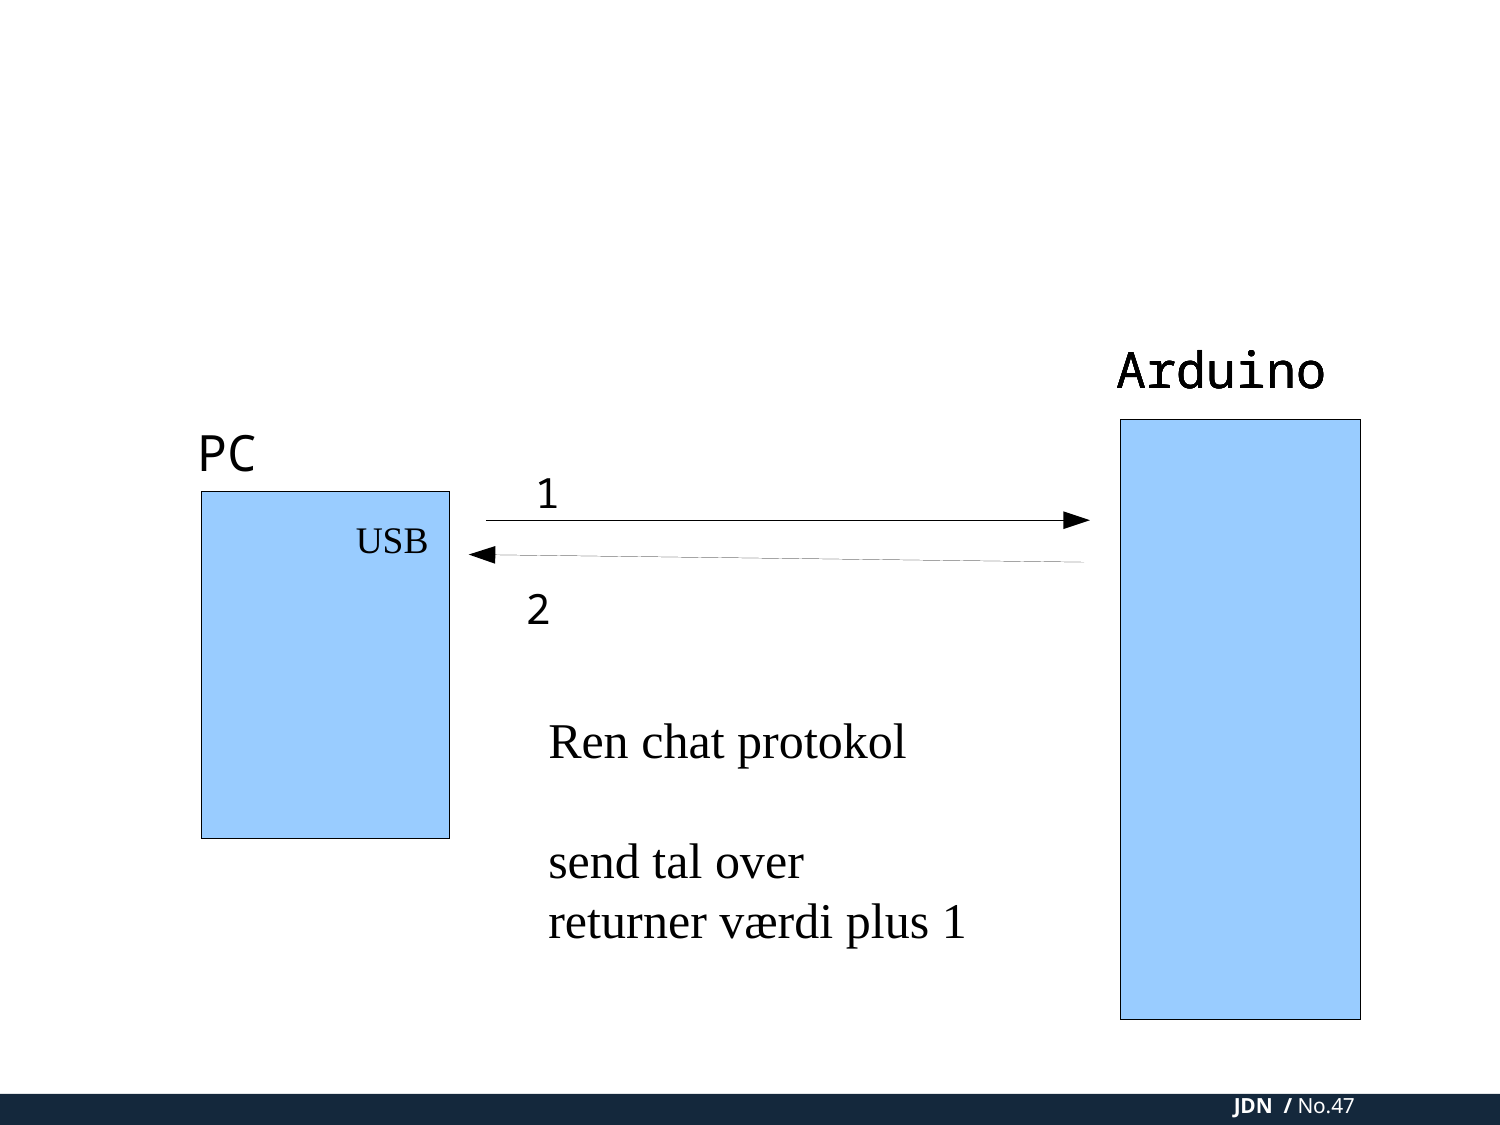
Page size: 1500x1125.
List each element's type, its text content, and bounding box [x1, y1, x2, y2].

text_box [1120, 419, 1361, 1020]
text_box USB [341, 508, 450, 569]
text_box Arduino [1101, 331, 1405, 407]
text_box 1 [520, 459, 1058, 525]
text_box 2 [510, 575, 1049, 641]
text_box [201, 491, 450, 839]
text_box PC [182, 413, 486, 489]
text_box Ren chat protokol send tal over returner værdi plus 1 [533, 701, 1024, 1077]
